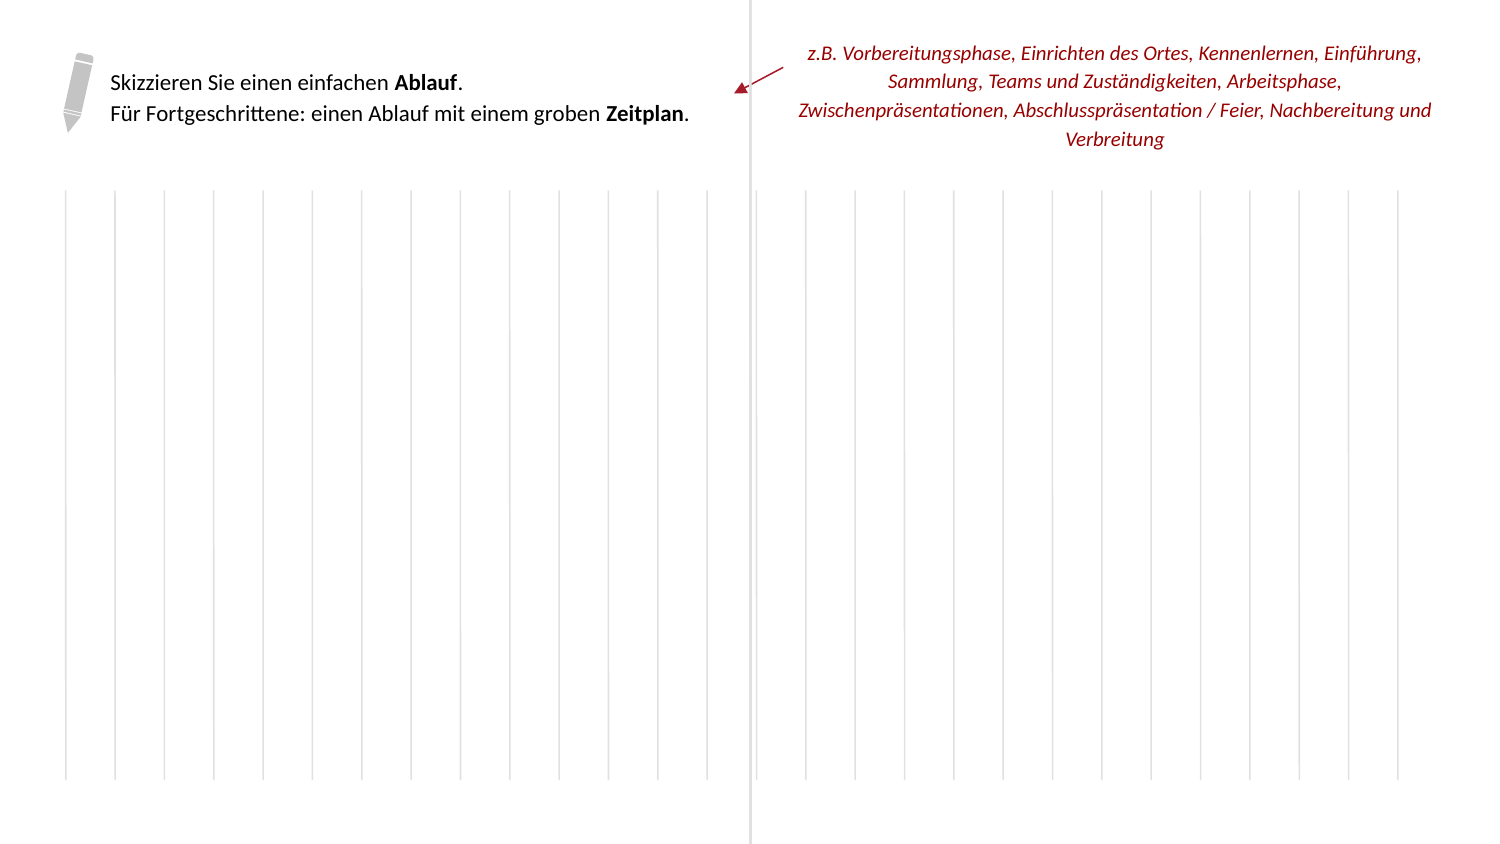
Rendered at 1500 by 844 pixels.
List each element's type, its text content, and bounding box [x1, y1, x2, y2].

text_box Skizzieren Sie einen einfachen Ablauf. Für Fortgeschrittene: einen Ablauf mit einem groben Zeitplan. [95, 48, 735, 142]
text_box [0, 6, 749, 831]
text_box [752, 6, 1500, 831]
text_box z.B. Vorbereitungsphase, Einrichten des Ortes, Kennenlernen, Einführung, Sammlung, Teams und Zuständigkeiten, Arbeitsphase, Zwischenpräsentationen, Abschlusspräsentation / Feier, Nachbereitung und Verbreitung [774, 20, 1457, 198]
